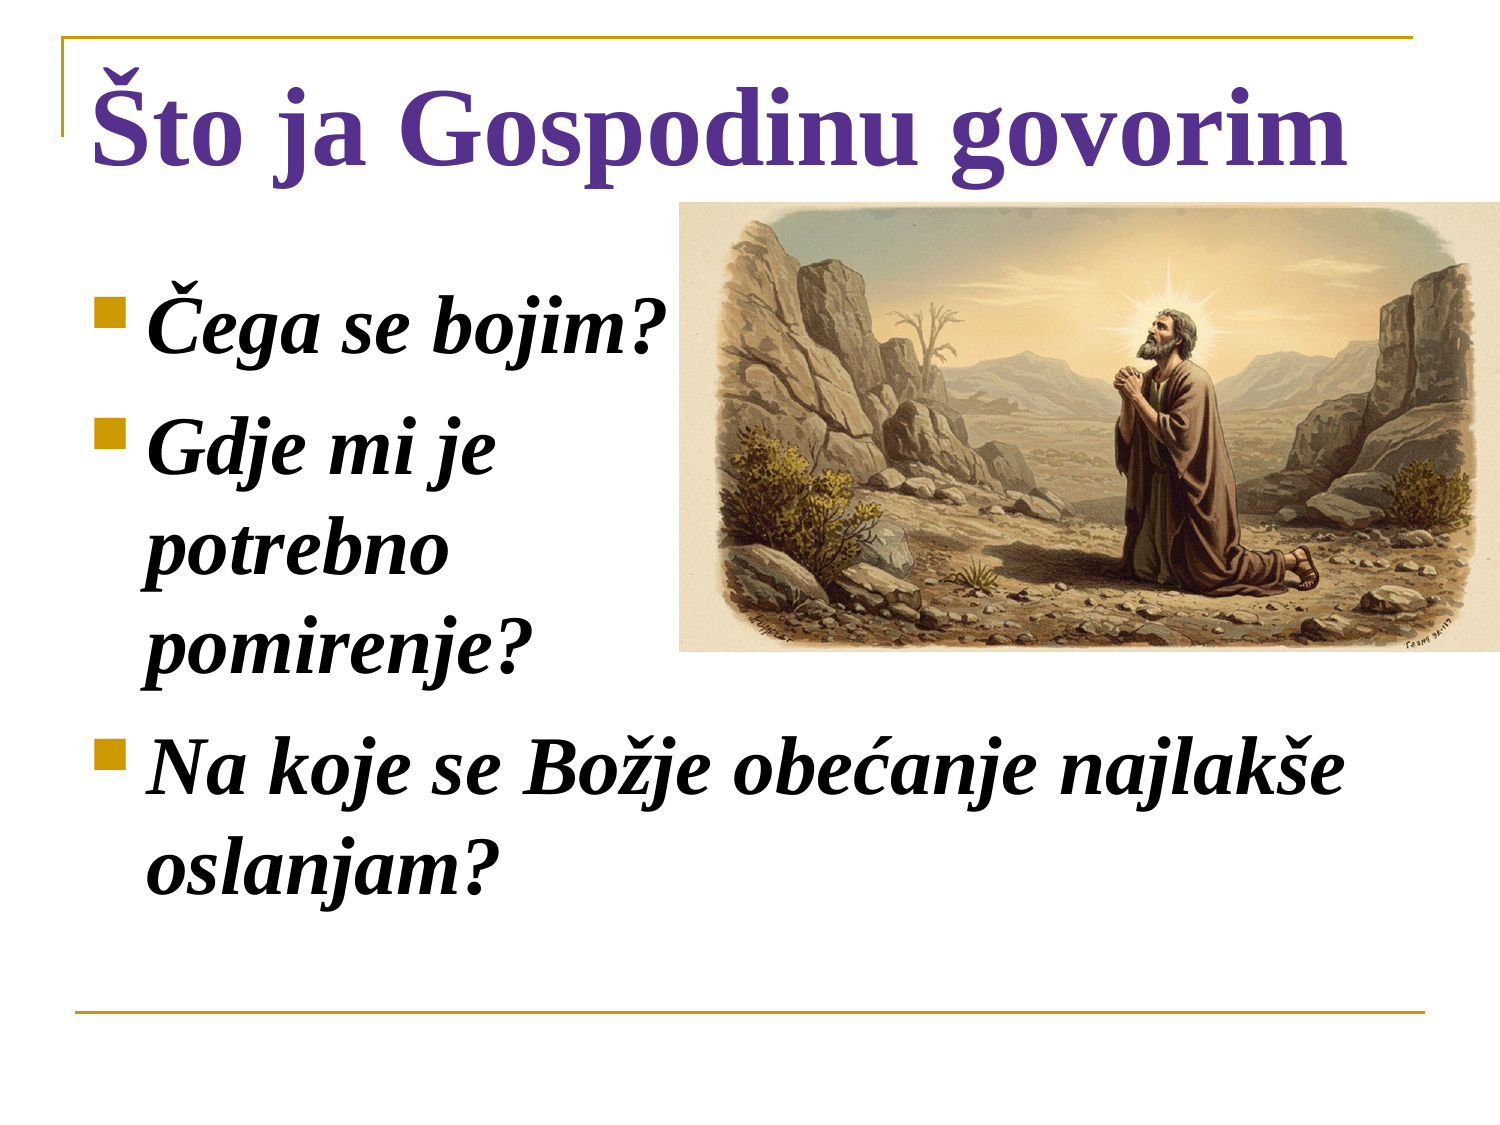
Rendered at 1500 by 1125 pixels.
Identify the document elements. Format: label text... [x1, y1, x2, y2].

picture [679, 202, 1500, 652]
title Što ja Gospodinu govorim [75, 45, 1426, 233]
list Čega se bojim? Gdje mi je potrebno pomirenje? Na koje se Božje obećanje najlakše oslanjam? [74, 262, 1412, 1006]
